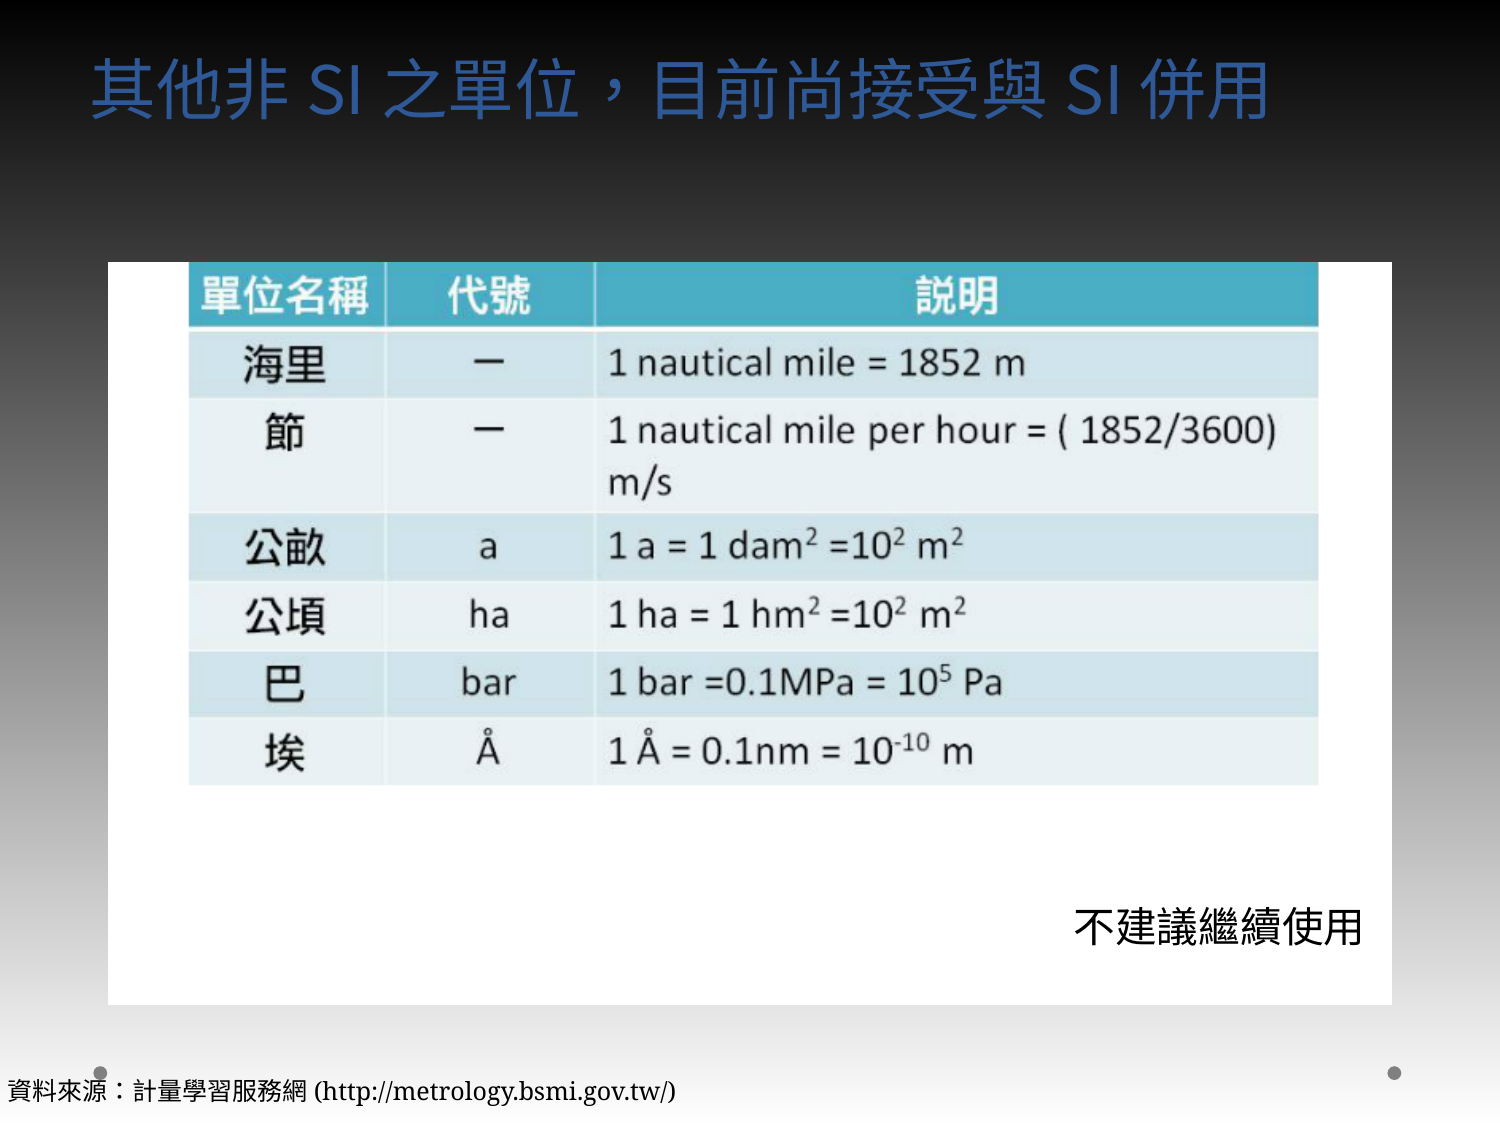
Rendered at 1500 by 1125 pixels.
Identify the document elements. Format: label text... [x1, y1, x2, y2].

text_box 資料來源：計量學習服務網(http://metrology.bsmi.gov.tw/) [0, 1067, 692, 1113]
picture [108, 262, 1392, 1005]
text_box 不建議繼續使用 [1058, 893, 1381, 959]
title 其他非SI之單位，目前尚接受與SI併用 [75, 0, 1425, 263]
